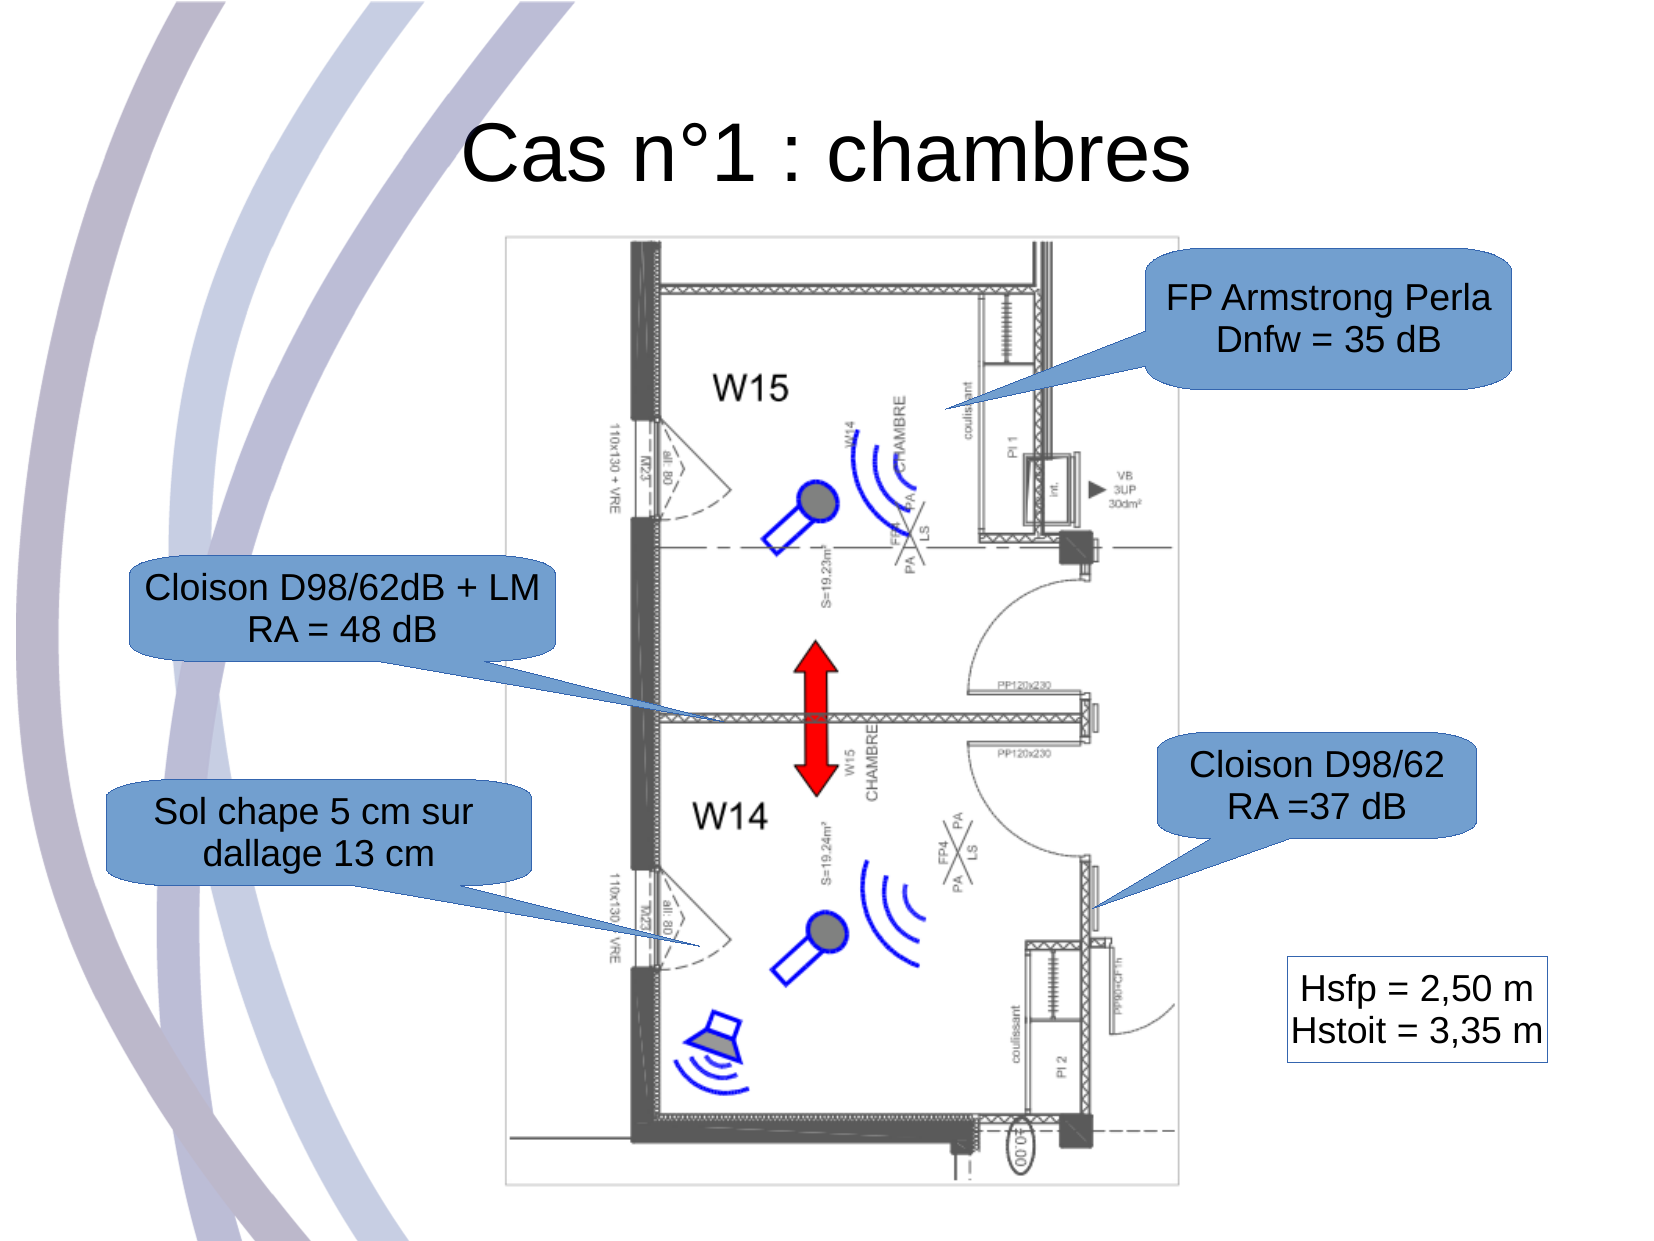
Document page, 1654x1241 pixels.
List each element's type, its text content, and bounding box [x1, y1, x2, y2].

text_box Cloison D98/62 RA =37 dB [1092, 732, 1477, 909]
text_box Hsfp = 2,50 m Hstoit = 3,35 m [1287, 956, 1548, 1063]
picture [0, 1, 1654, 1241]
text_box FP Armstrong Perla Dnfw = 35 dB [945, 248, 1512, 410]
text_box Sol chape 5 cm sur dallage 13 cm [106, 779, 700, 947]
text_box Cloison D98/62dB + LM RA = 48 dB [129, 555, 724, 722]
